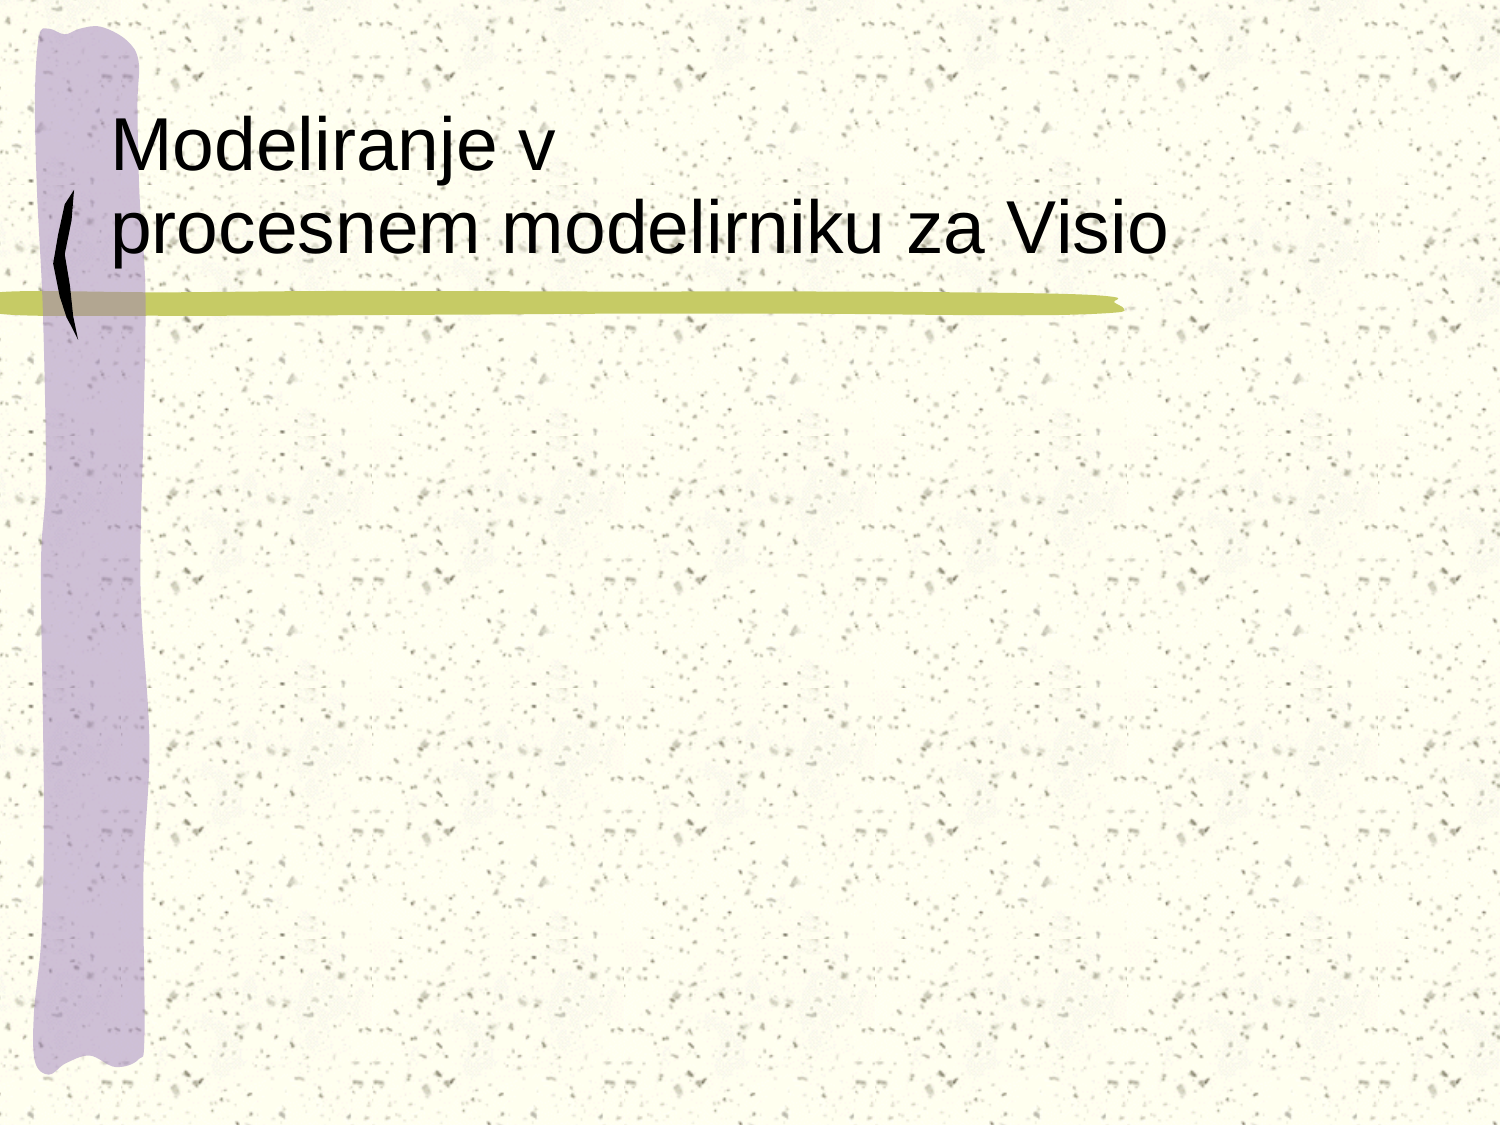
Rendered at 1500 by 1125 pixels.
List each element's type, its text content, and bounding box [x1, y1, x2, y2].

picture [0, 0, 1500, 1125]
title Modeliranje v procesnem modelirniku za Visio [110, 93, 1392, 282]
